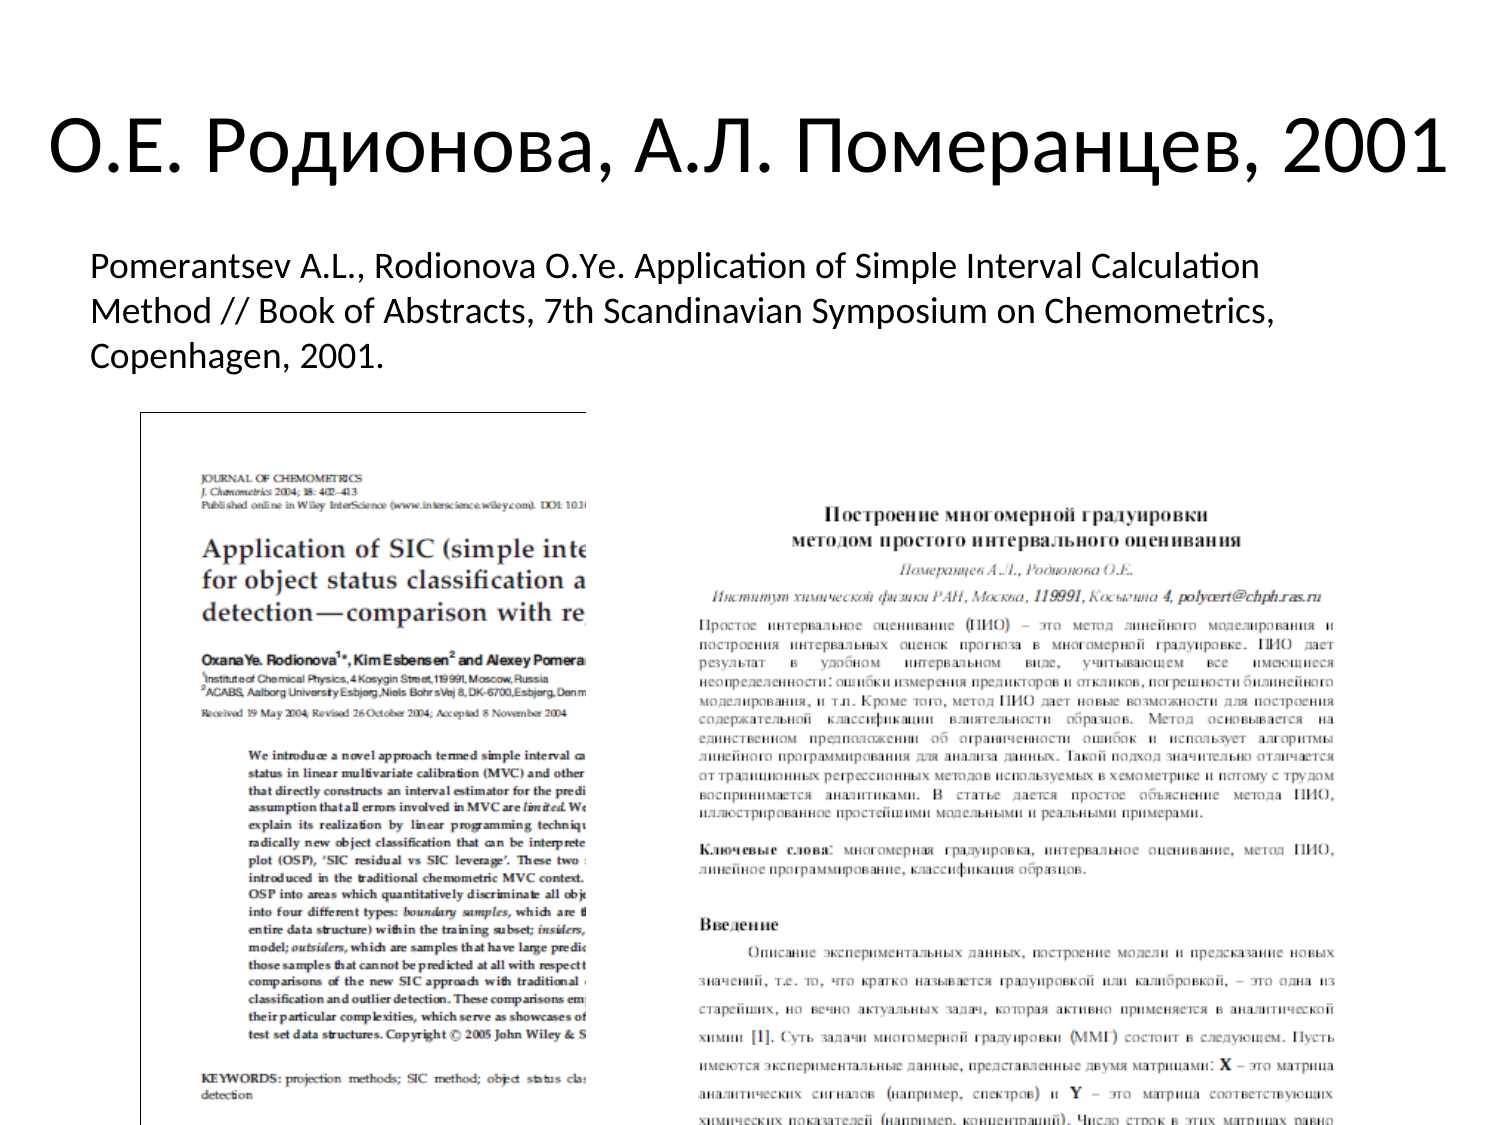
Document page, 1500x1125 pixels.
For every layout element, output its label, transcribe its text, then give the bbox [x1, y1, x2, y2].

picture [141, 410, 1388, 1125]
text_box Pomerantsev A.L., Rodionova O.Ye. Application of Simple Interval Calculation Method // Book of Abstracts, 7th Scandinavian Symposium on Chemometrics, Copenhagen, 2001. [75, 233, 1426, 976]
text_box О.Е. Родионова, А.Л. Померанцев, 2001 [0, 45, 1500, 233]
